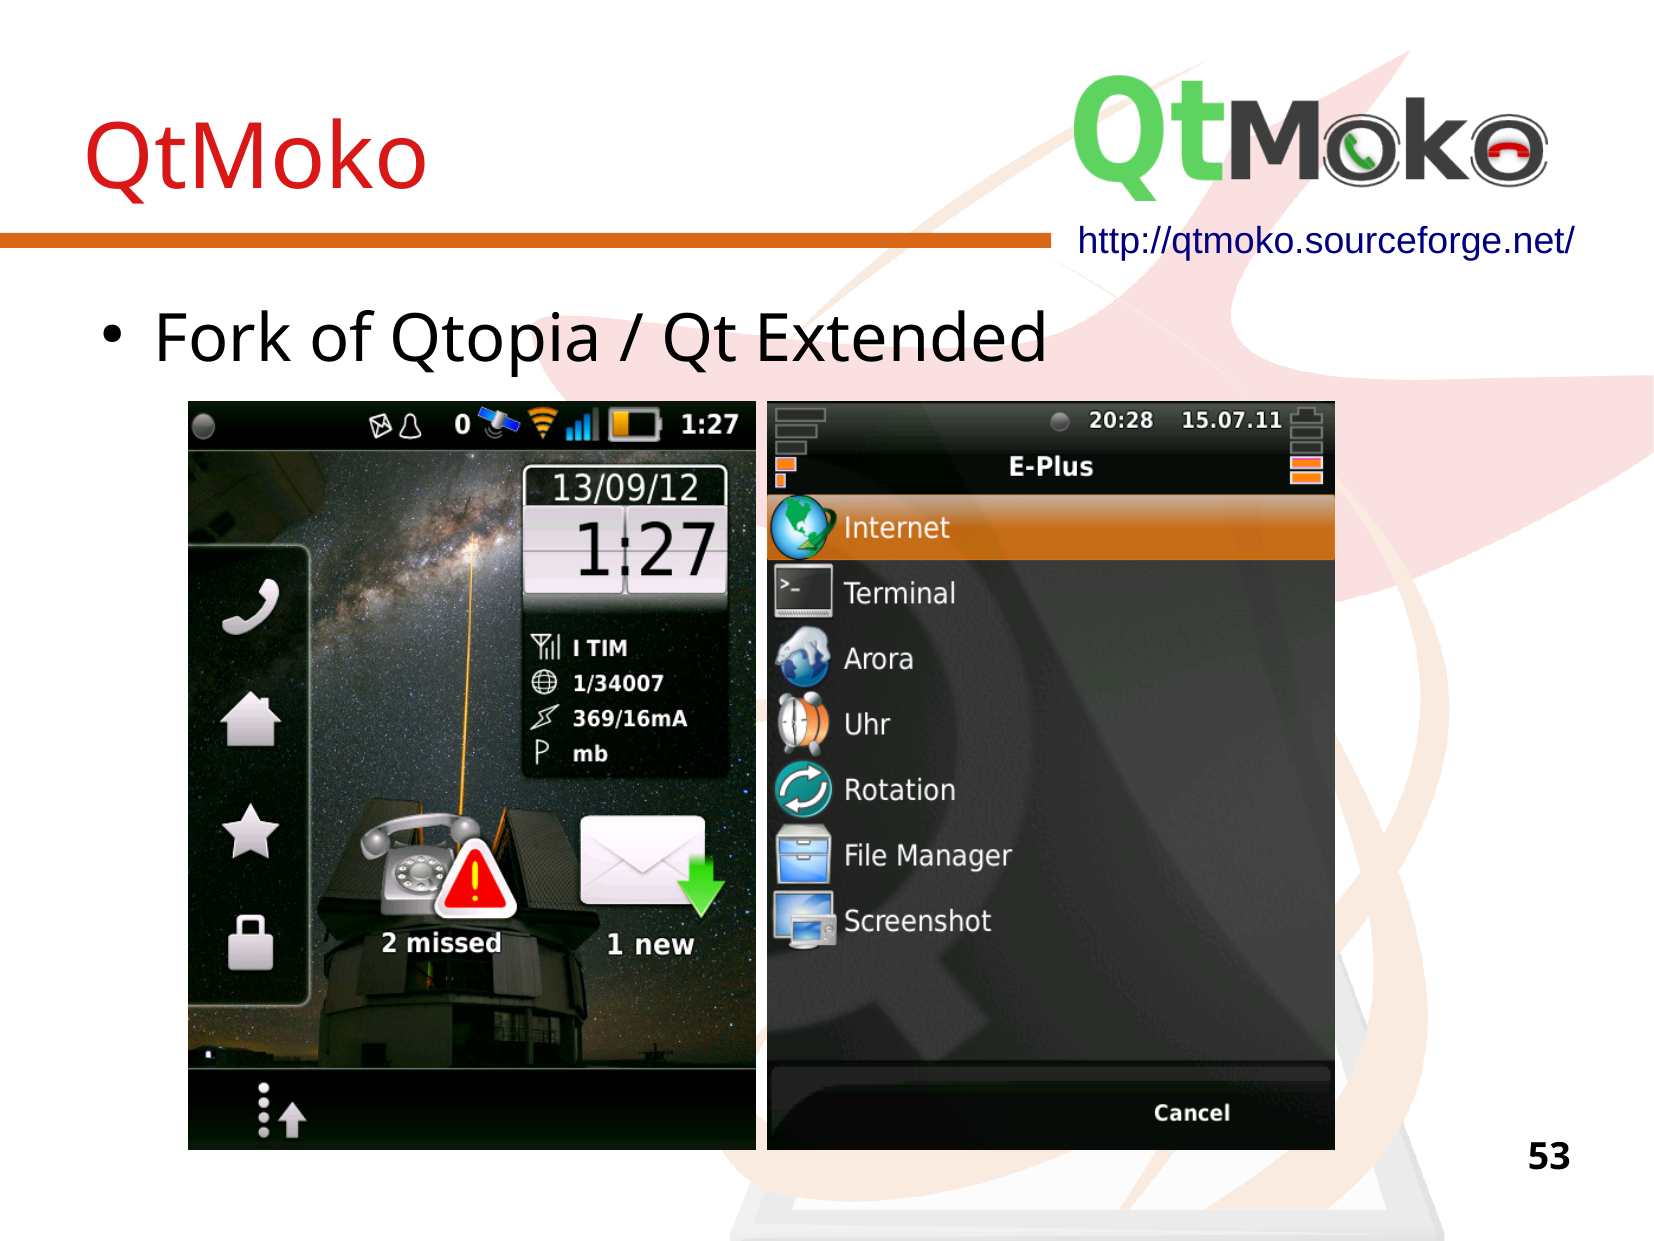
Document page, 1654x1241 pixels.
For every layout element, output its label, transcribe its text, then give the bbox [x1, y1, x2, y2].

list Fork of Qtopia / Qt Extended [82, 290, 1571, 1075]
text_box http://qtmoko.sourceforge.net/ [1062, 212, 1595, 270]
picture [1074, 75, 1548, 201]
title QtMoko [82, 49, 1571, 257]
picture [188, 49, 1654, 1241]
